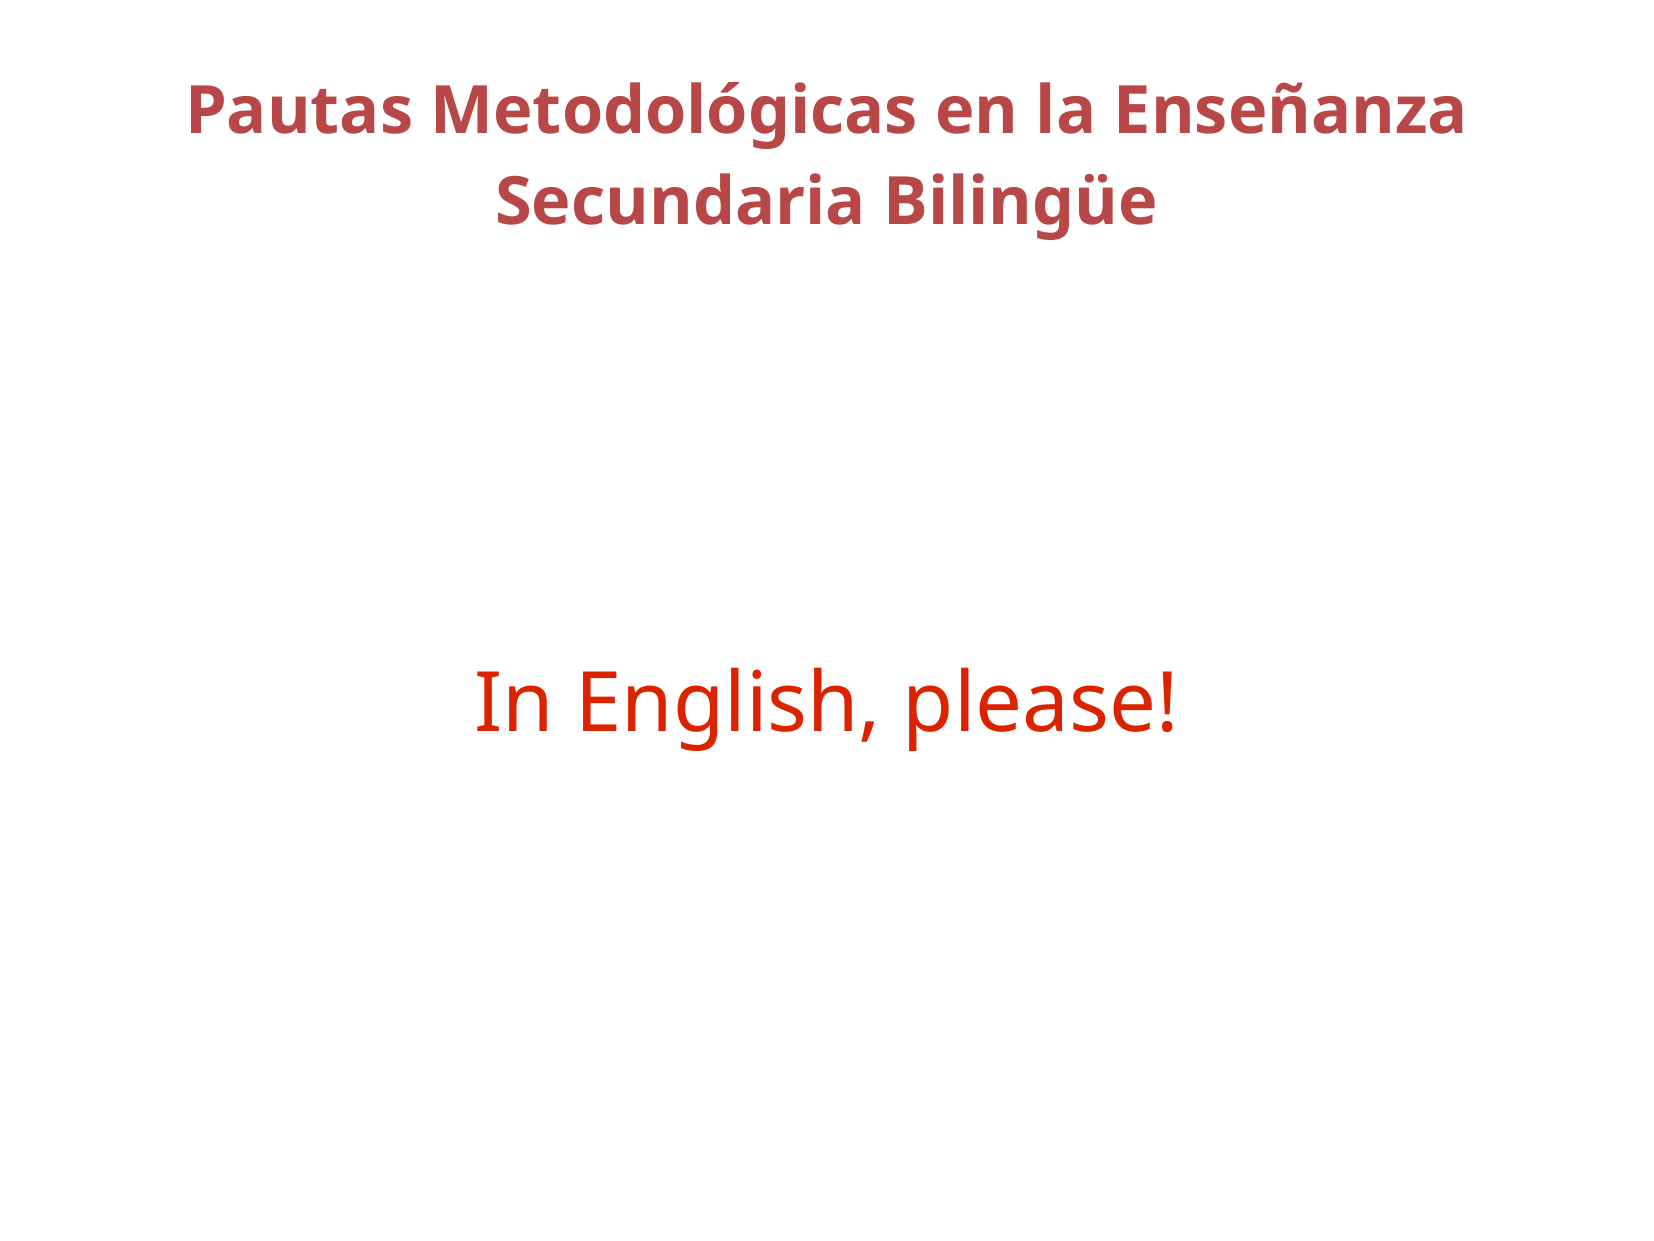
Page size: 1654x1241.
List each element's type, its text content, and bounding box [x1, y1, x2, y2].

title Pautas Metodológicas en la Enseñanza Secundaria Bilingüe [82, 49, 1571, 257]
subtitle In English, please! [82, 297, 1571, 1102]
